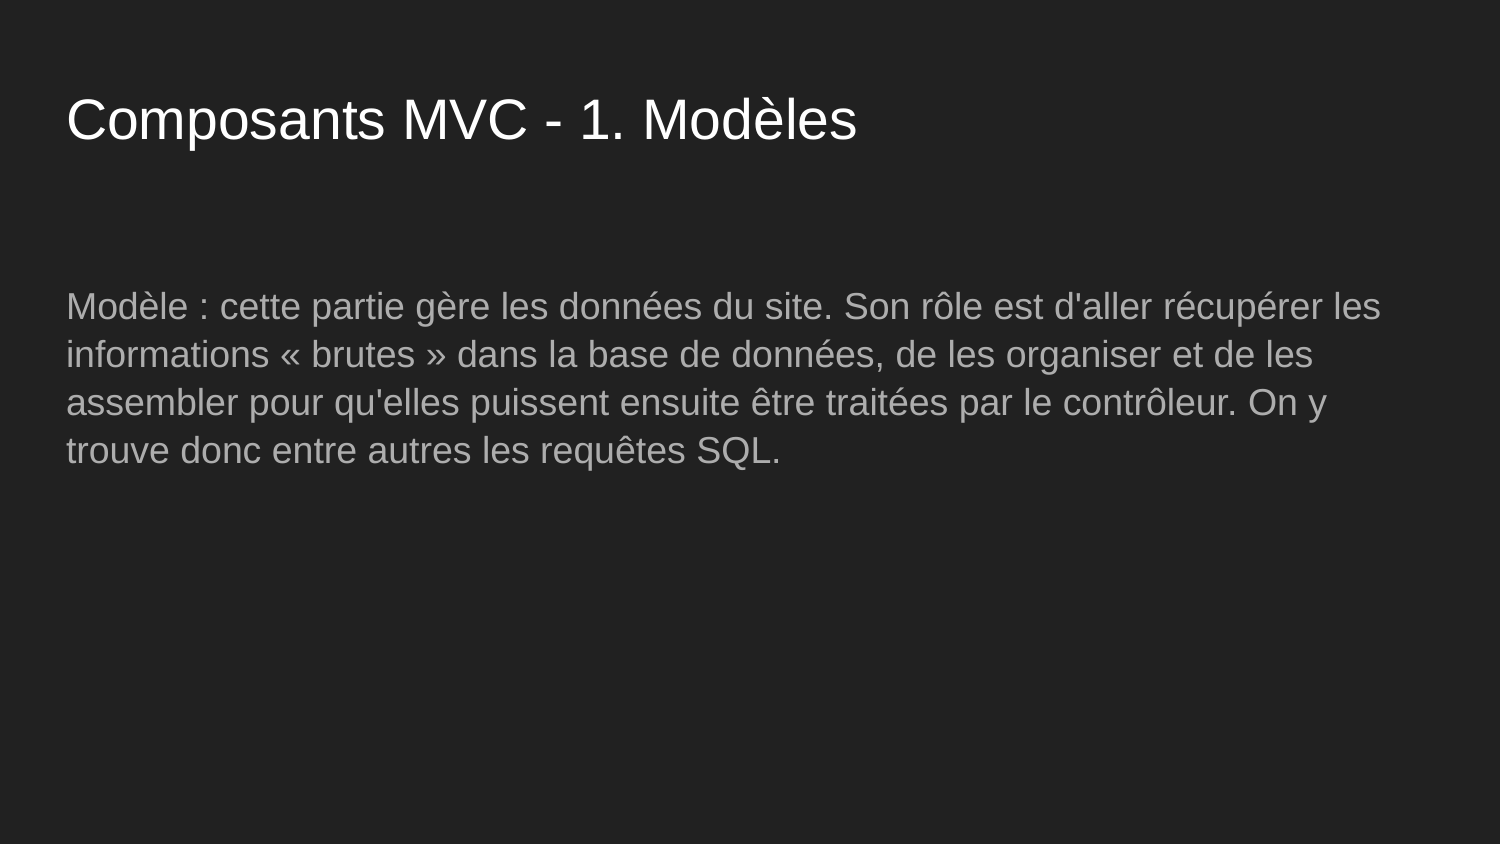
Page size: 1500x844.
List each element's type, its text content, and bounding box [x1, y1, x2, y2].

title Composants MVC - 1. Modèles [51, 72, 1449, 167]
list Modèle : cette partie gère les données du site. Son rôle est d'aller récupérer les informations « brutes » dans la base de données, de les organiser et de les assembler pour qu'elles puissent ensuite être traitées par le contrôleur. On y trouve donc entre autres les requêtes SQL. [51, 264, 1449, 605]
